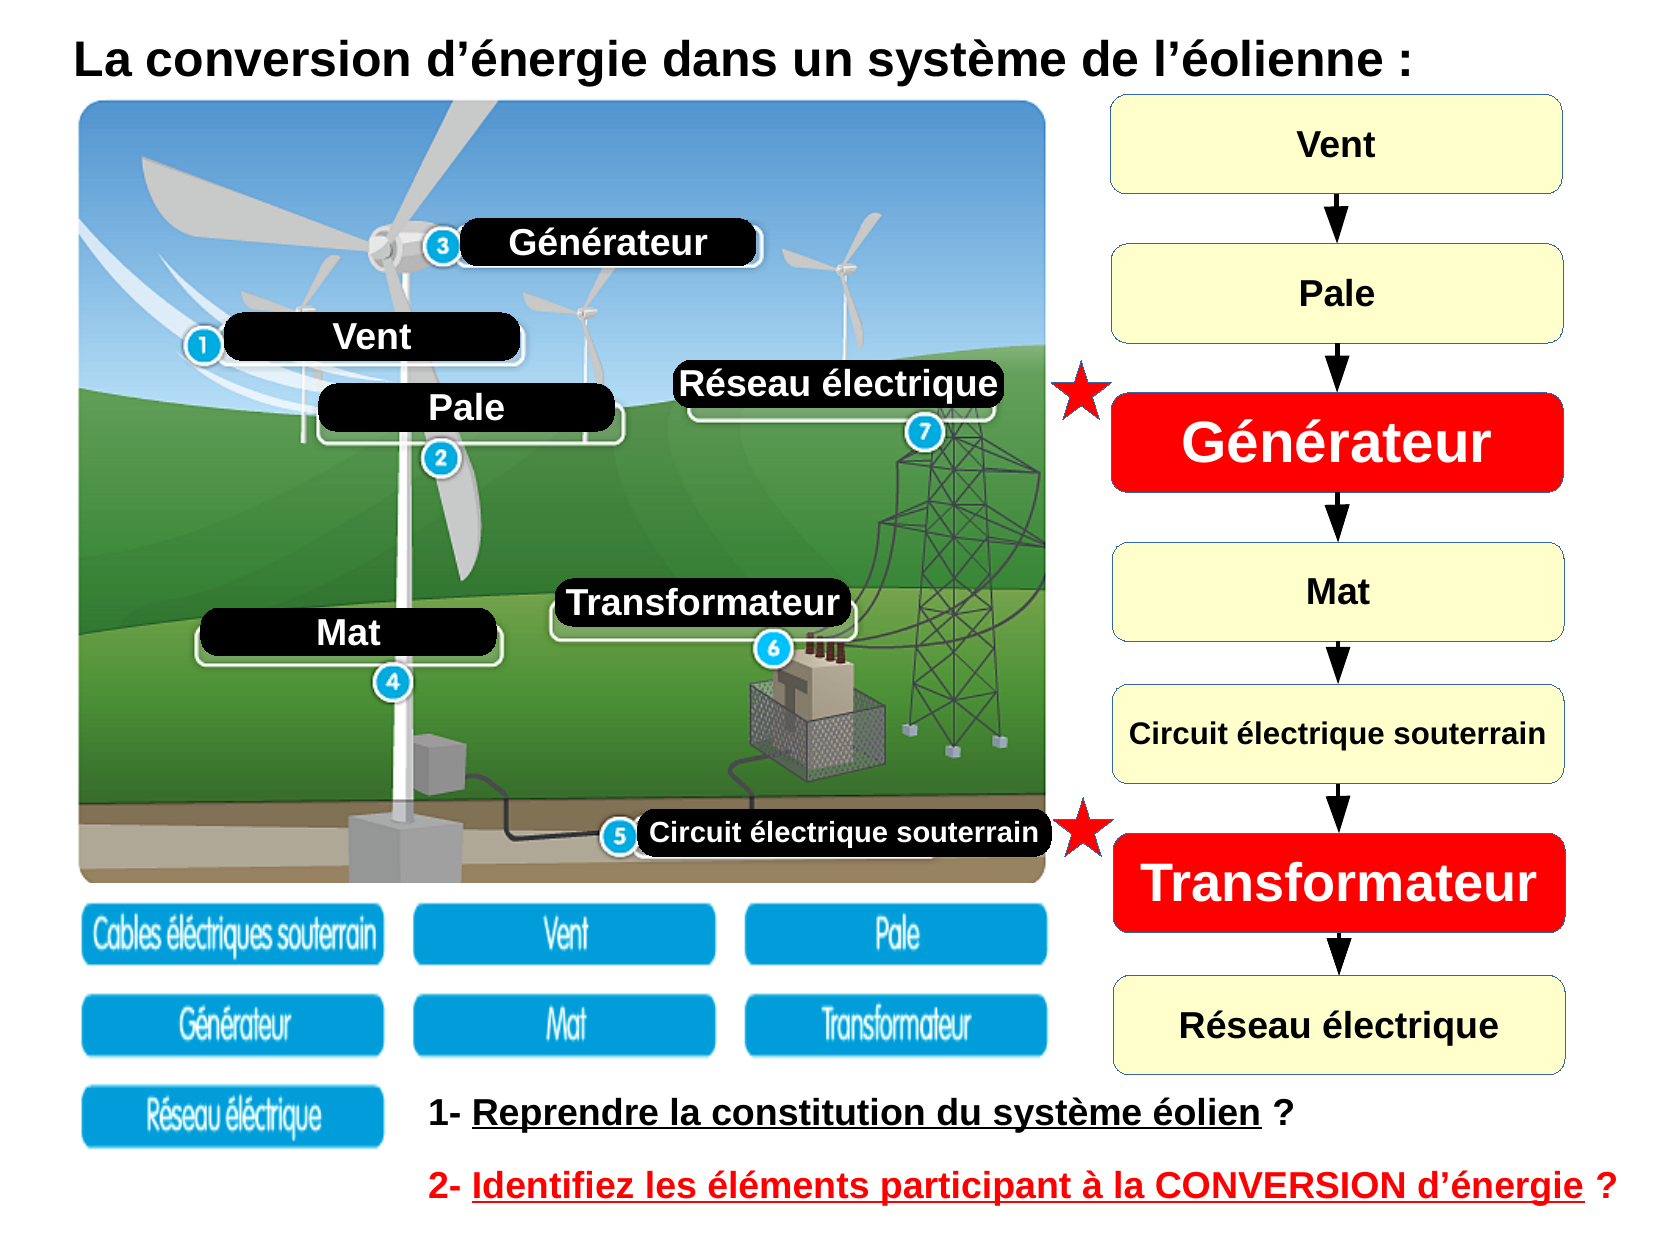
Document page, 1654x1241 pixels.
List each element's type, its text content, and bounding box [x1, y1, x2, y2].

picture [71, 95, 1058, 1168]
text_box Réseau électrique [1113, 975, 1566, 1075]
text_box 1- Reprendre la constitution du système éolien ? [413, 1083, 1654, 1141]
text_box Vent [224, 312, 520, 361]
text_box Générateur [1111, 392, 1564, 493]
text_box Mat [200, 608, 497, 656]
text_box Transformateur [555, 578, 851, 627]
text_box Réseau électrique [673, 360, 1004, 408]
text_box Pale [1111, 243, 1564, 344]
text_box Générateur [460, 218, 756, 266]
text_box Circuit électrique souterrain [637, 809, 1052, 857]
text_box Circuit électrique souterrain [1112, 684, 1565, 784]
text_box Mat [1112, 542, 1565, 642]
text_box [1053, 797, 1114, 857]
text_box La conversion d’énergie dans un système de l’éolienne : [59, 23, 1583, 95]
text_box Pale [318, 383, 615, 432]
text_box 2- Identifiez les éléments participant à la CONVERSION d’énergie ? [413, 1157, 1654, 1215]
text_box Vent [1110, 94, 1563, 194]
text_box Transformateur [1113, 833, 1566, 933]
text_box [1051, 360, 1112, 420]
